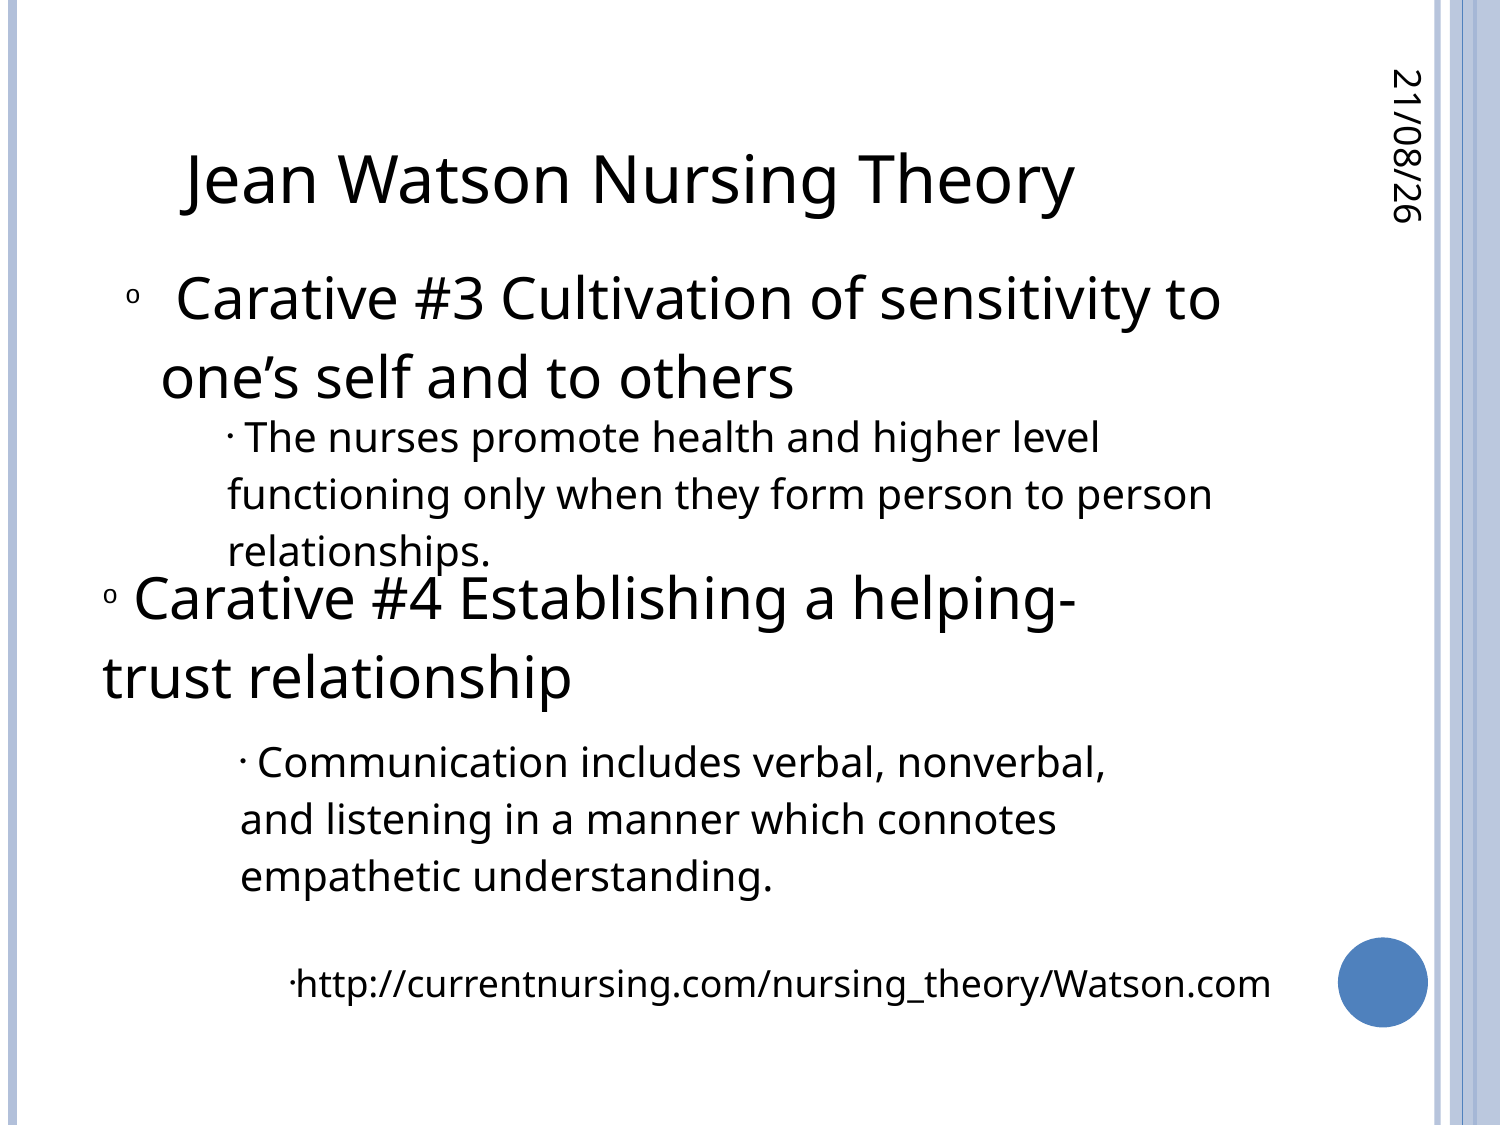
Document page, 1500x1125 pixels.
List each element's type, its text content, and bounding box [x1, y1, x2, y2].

text_box http://currentnursing.com/nursing_theory/Watson.com [275, 950, 1300, 1056]
text_box Communication includes verbal, nonverbal, and listening in a manner which connotes empathetic understanding. [224, 725, 1188, 892]
text_box The nurses promote health and higher level functioning only when they form person to person relationships. [212, 407, 1338, 567]
text_box Carative #3 Cultivation of sensitivity to one’s self and to others [0, 249, 1363, 407]
text_box Carative #4 Establishing a helping-trust relationship [87, 549, 1213, 707]
text_box Jean Watson Nursing Theory [87, 124, 1175, 221]
